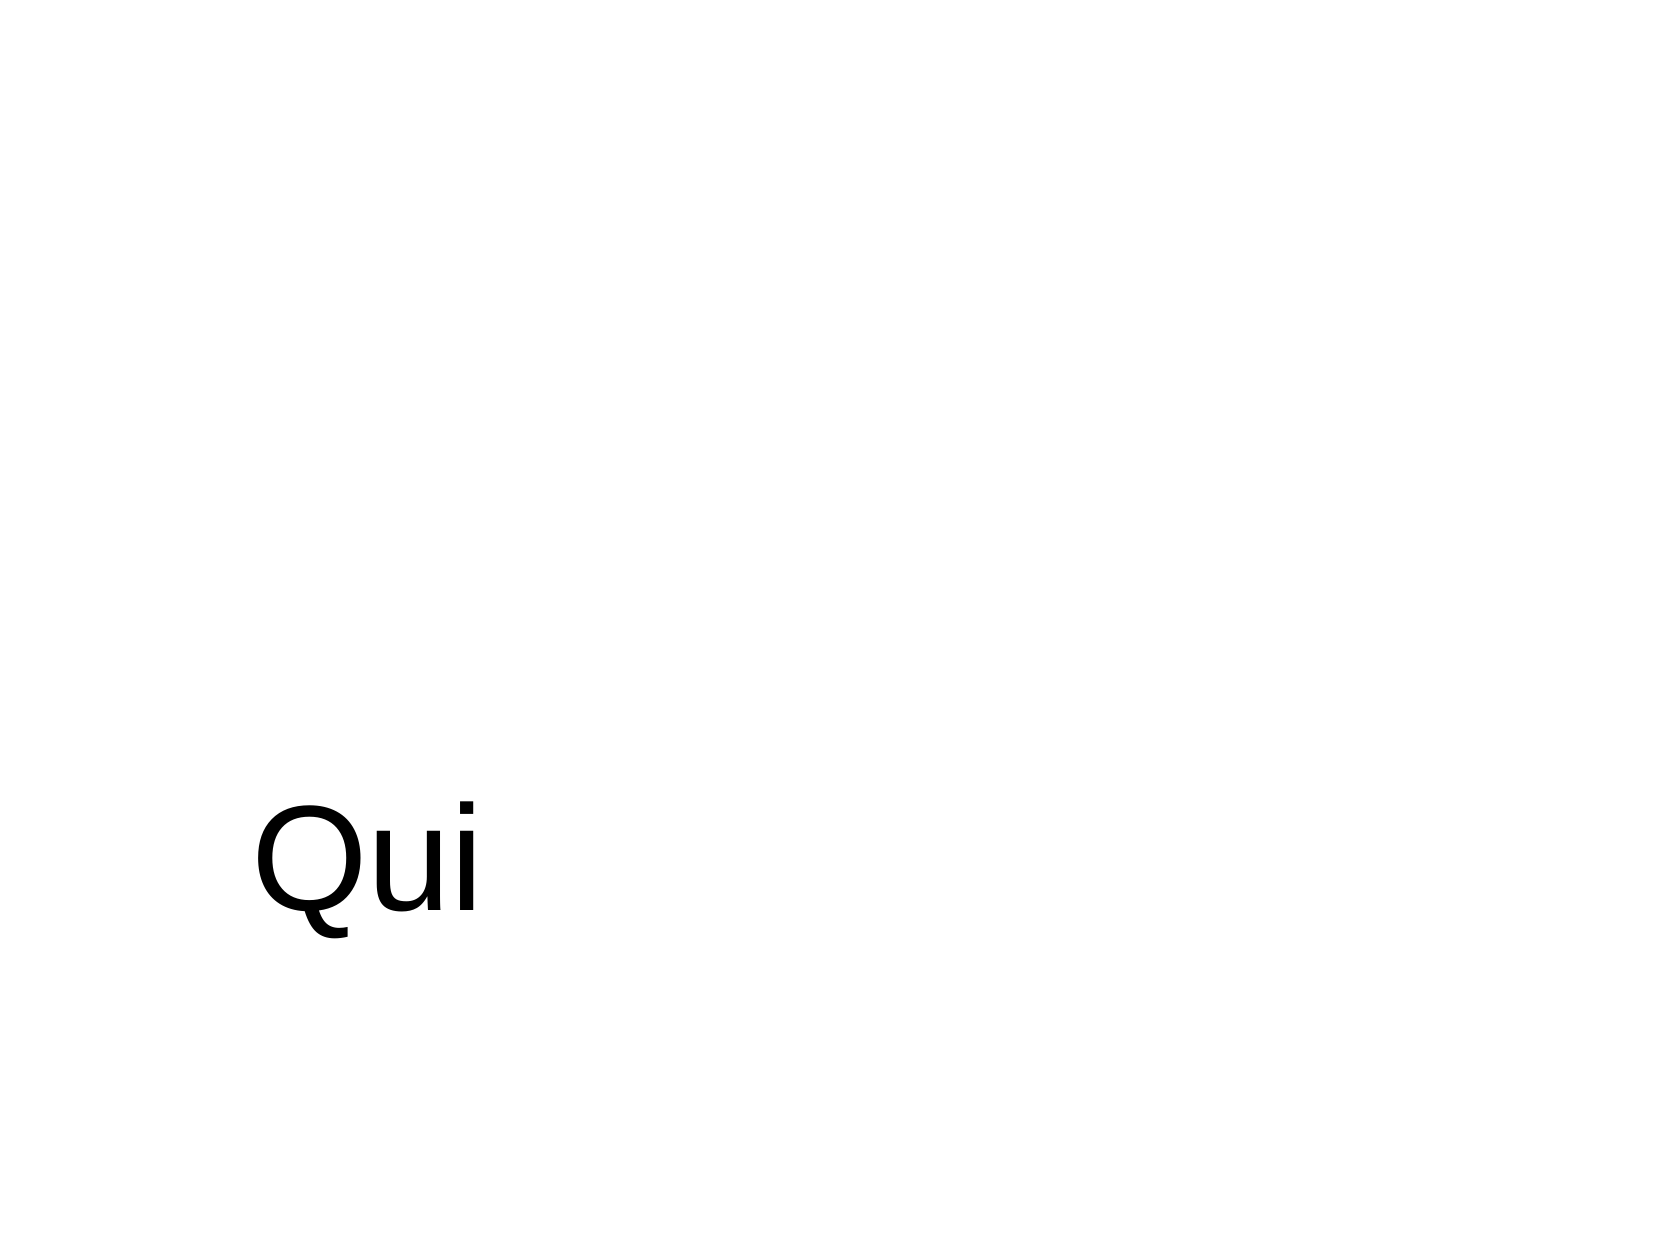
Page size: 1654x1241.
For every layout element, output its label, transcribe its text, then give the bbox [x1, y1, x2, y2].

text_box Qui [236, 767, 1211, 951]
